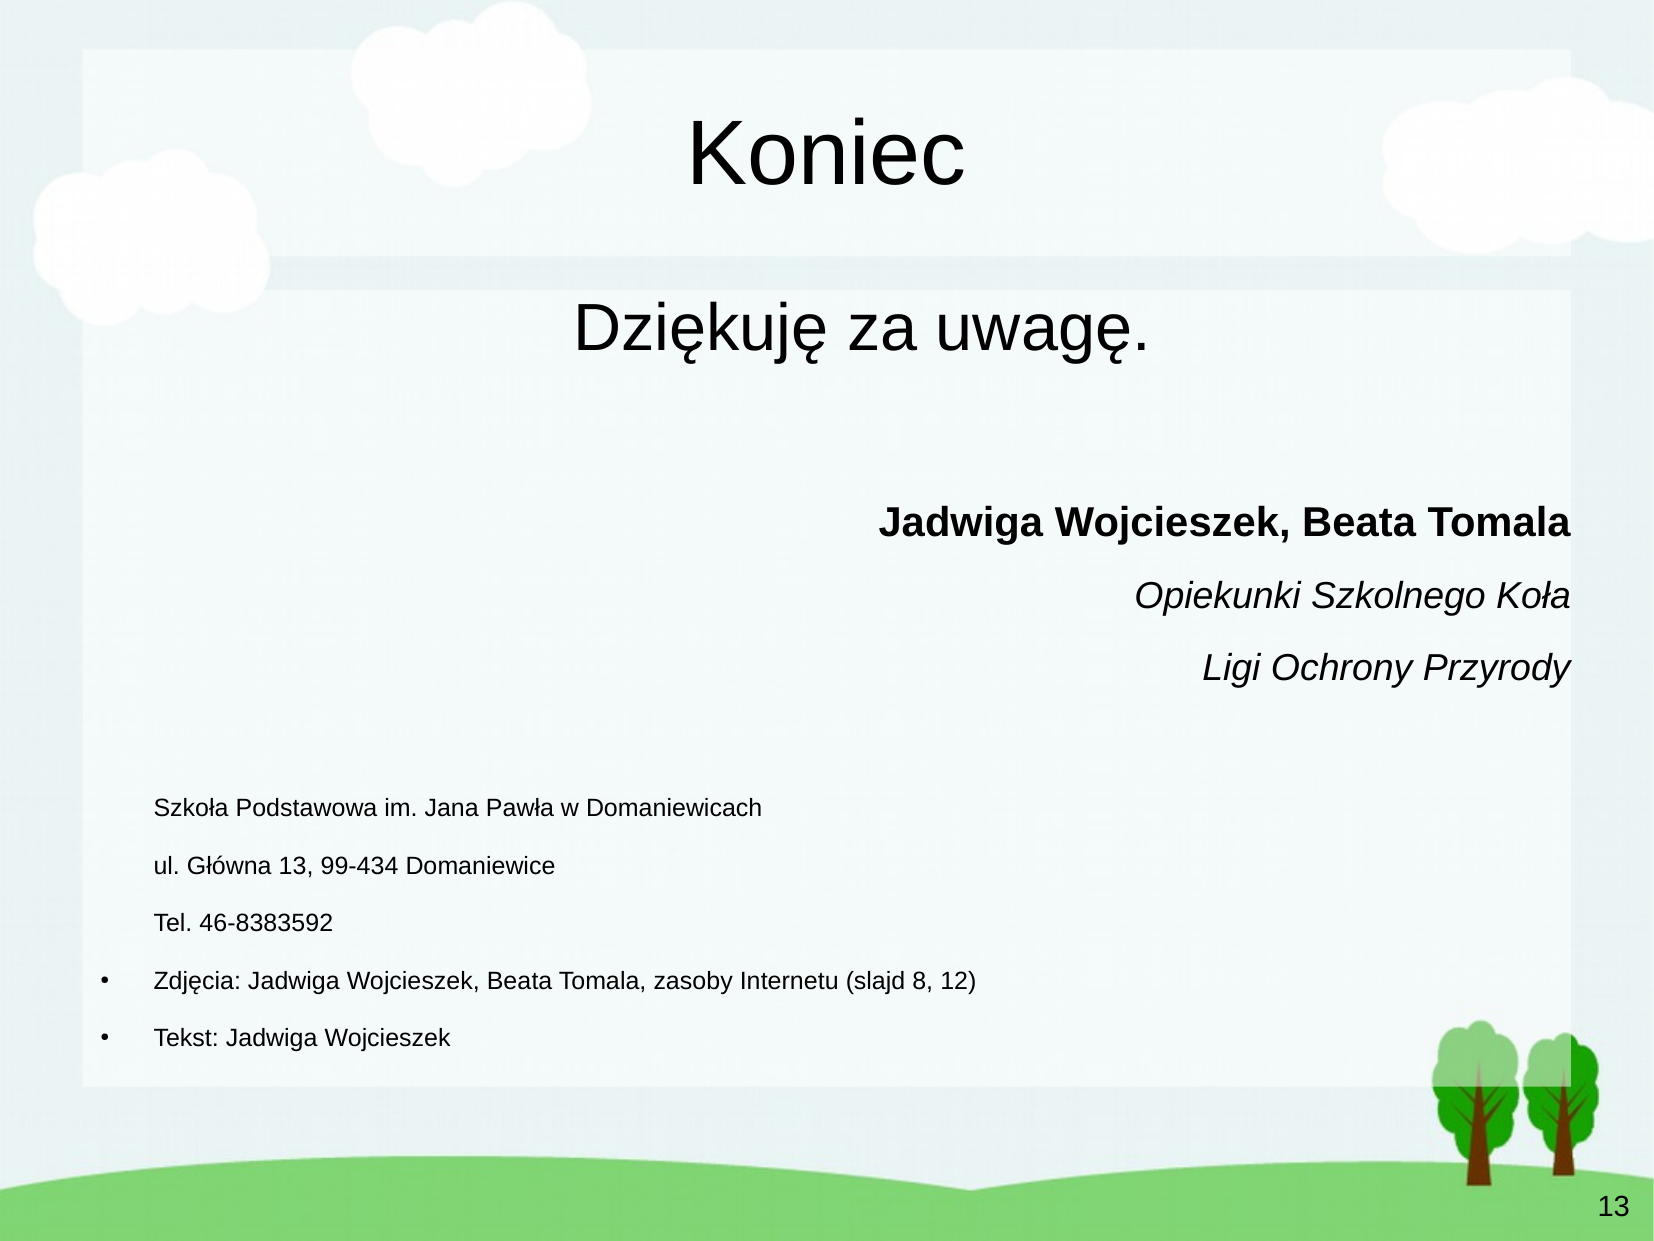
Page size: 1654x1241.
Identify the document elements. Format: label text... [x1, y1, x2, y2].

title Koniec [82, 49, 1571, 257]
picture [0, 0, 1654, 1241]
list Dziękuję za uwagę. Jadwiga Wojcieszek, Beata Tomala Opiekunki Szkolnego Koła Ligi Ochrony Przyrody Szkoła Podstawowa im. Jana Pawła w Domaniewicach ul. Główna 13, 99-434 Domaniewice Tel. 46-8383592 Zdjęcia: Jadwiga Wojcieszek, Beata Tomala, zasoby Internetu (slajd 8, 12) Tekst: Jadwiga Wojcieszek [82, 290, 1571, 1087]
